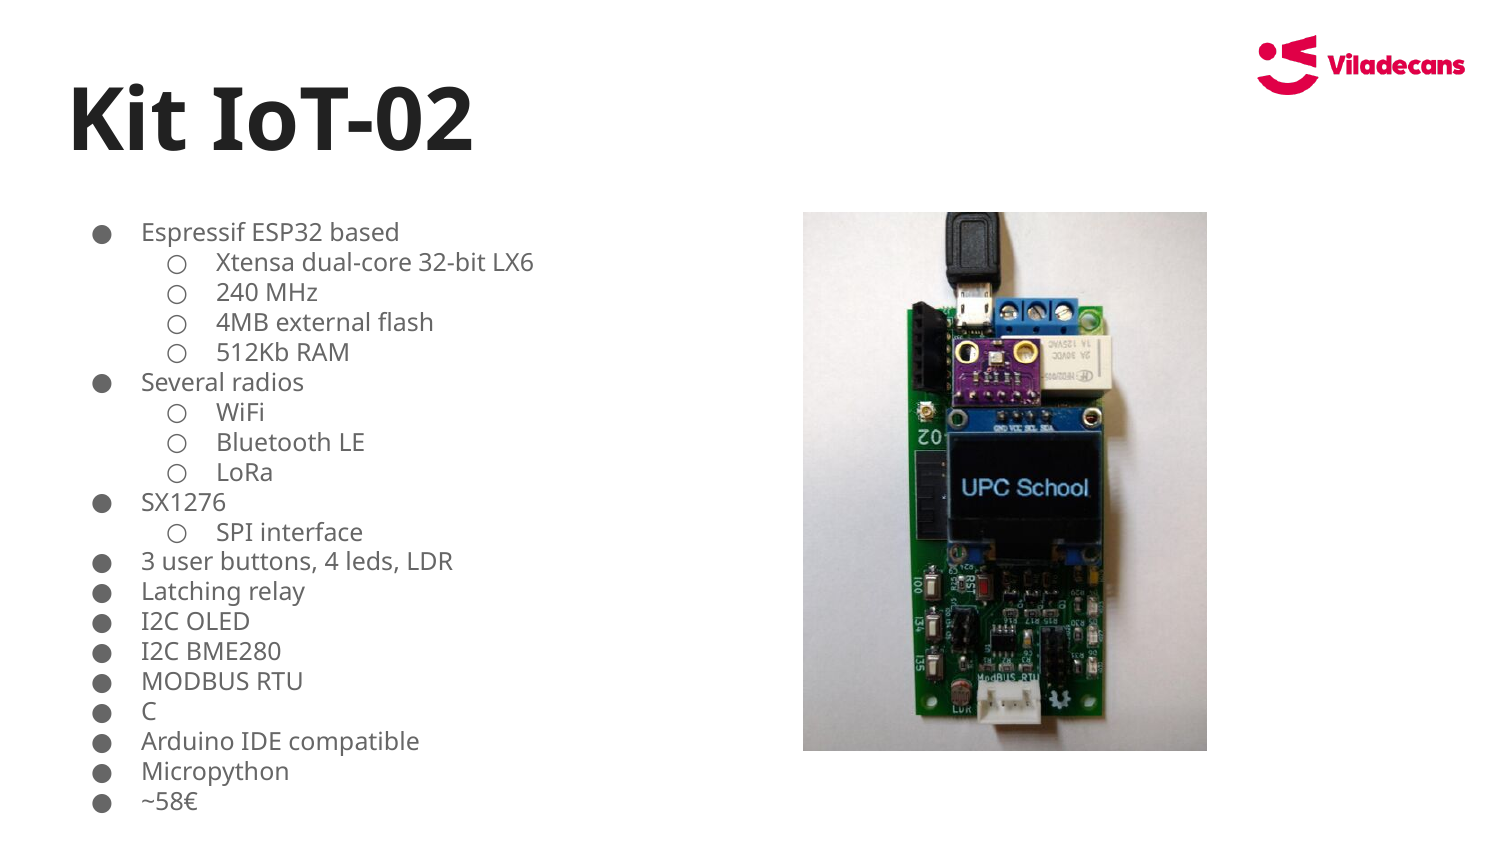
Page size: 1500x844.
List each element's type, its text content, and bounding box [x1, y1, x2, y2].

picture [803, 212, 1207, 751]
picture [1257, 35, 1465, 95]
list Espressif ESP32 based Xtensa dual-core 32-bit LX6 240 MHz 4MB external flash 512Kb RAM Several radios WiFi Bluetooth LE LoRa SX1276 SPI interface 3 user buttons, 4 leds, LDR Latching relay I2C OLED I2C BME280 MODBUS RTU C Arduino IDE compatible Micropython ~58€ [51, 201, 718, 750]
title Kit IoT-02 [51, 48, 1449, 180]
